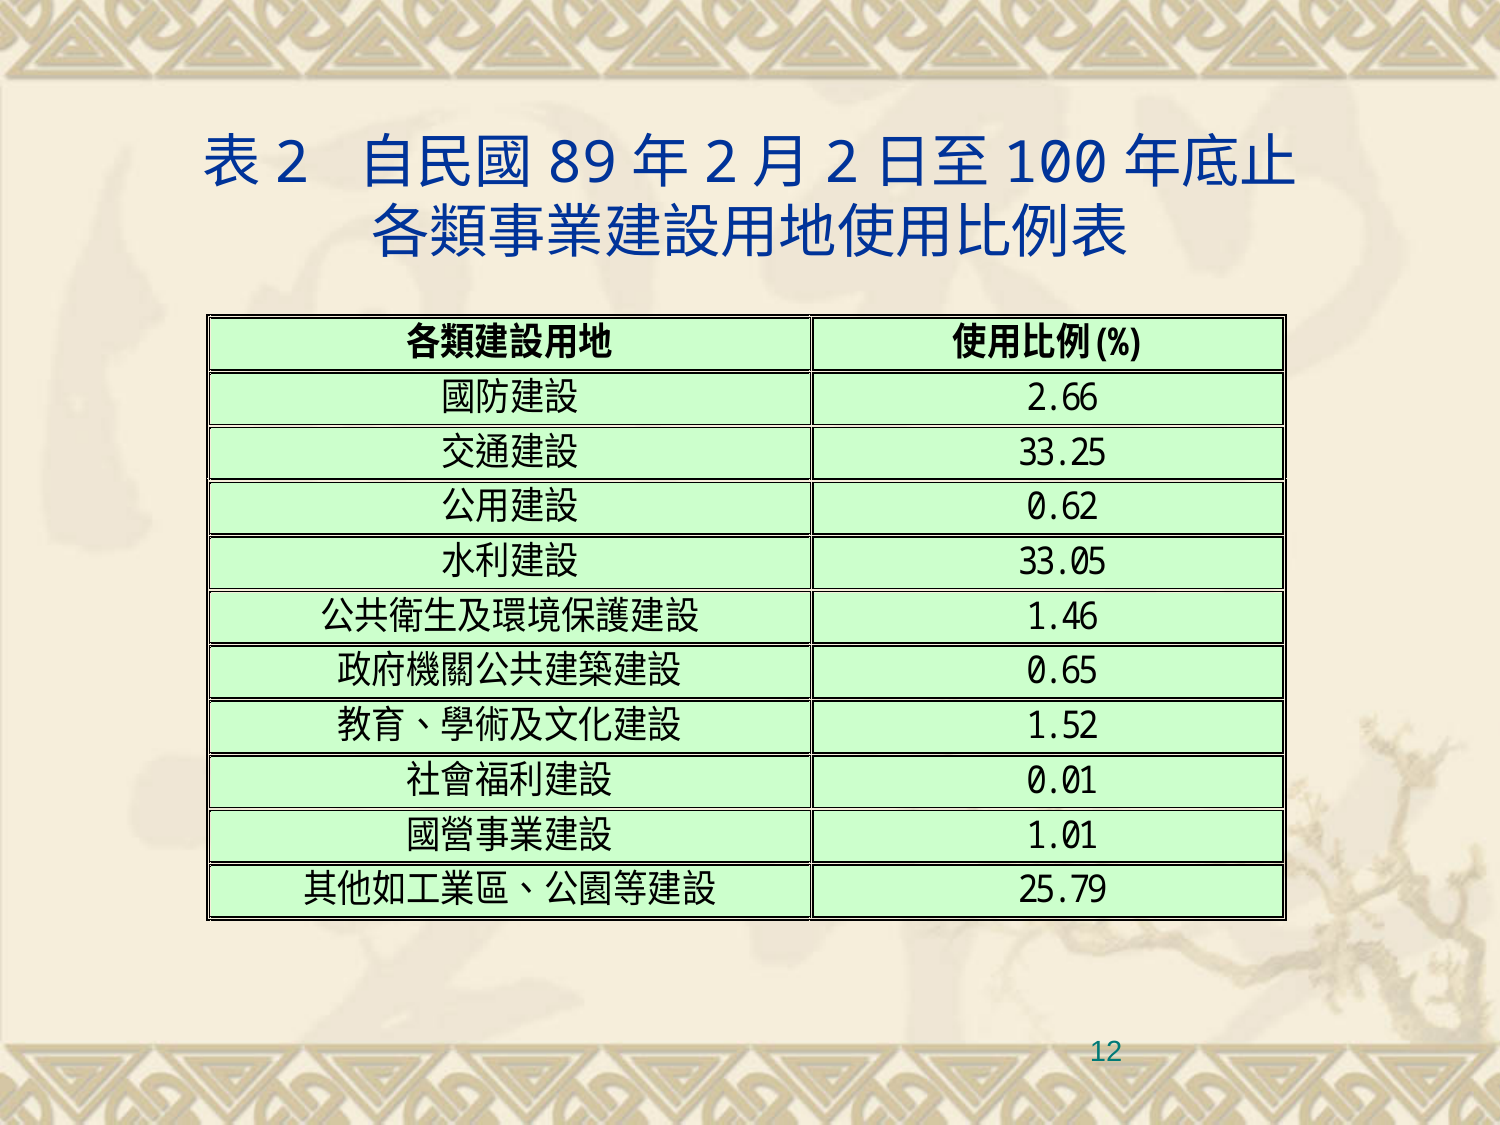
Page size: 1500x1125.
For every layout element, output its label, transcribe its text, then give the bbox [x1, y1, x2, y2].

title 表2 自民國89年2月2日至100年底止 各類事業建設用地使用比例表 [49, 99, 1451, 288]
chart [88, 314, 1329, 980]
text_box [1074, 1024, 1451, 1103]
